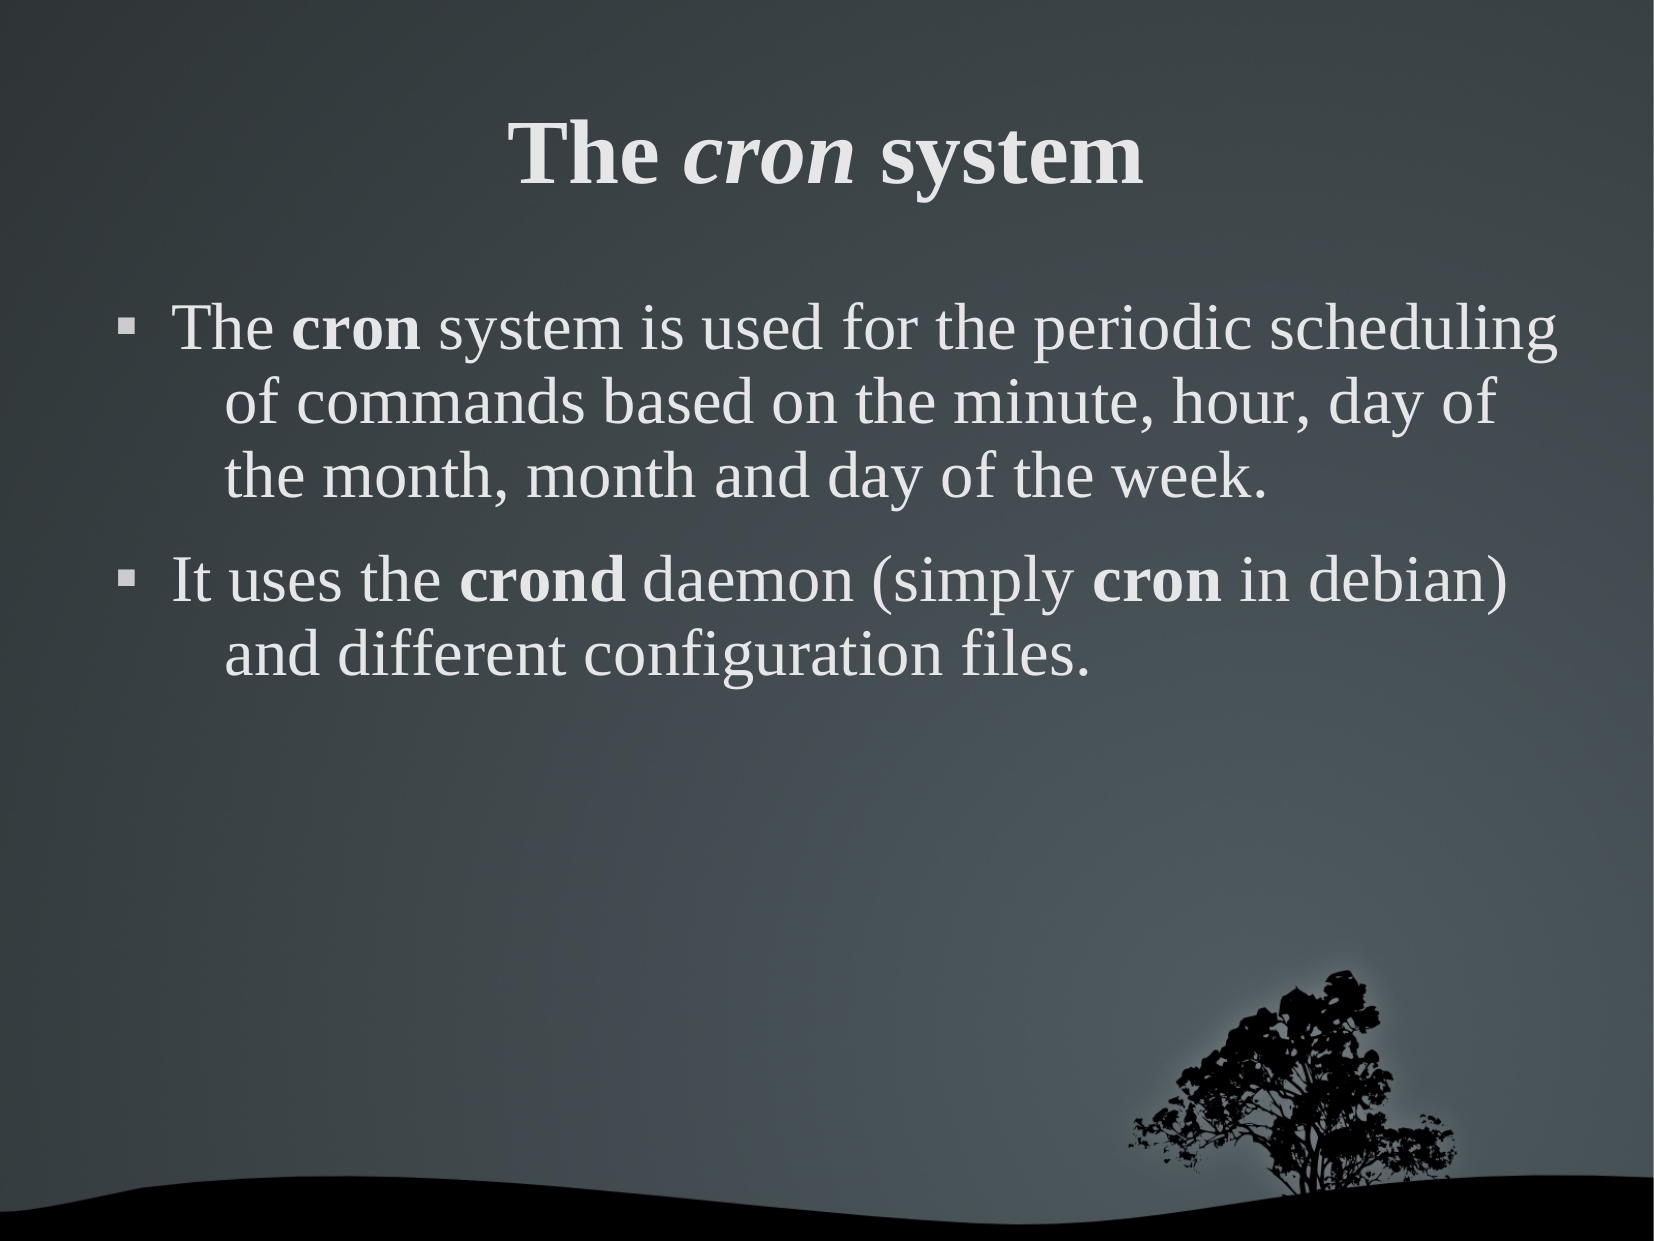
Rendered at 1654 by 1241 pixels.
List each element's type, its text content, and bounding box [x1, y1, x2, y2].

title The cron system [82, 49, 1571, 257]
picture [0, 0, 1654, 1241]
list The cron system is used for the periodic scheduling of commands based on the minute, hour, day of the month, month and day of the week. It uses the crond daemon (simply cron in debian) and different configuration files. [82, 290, 1571, 1187]
